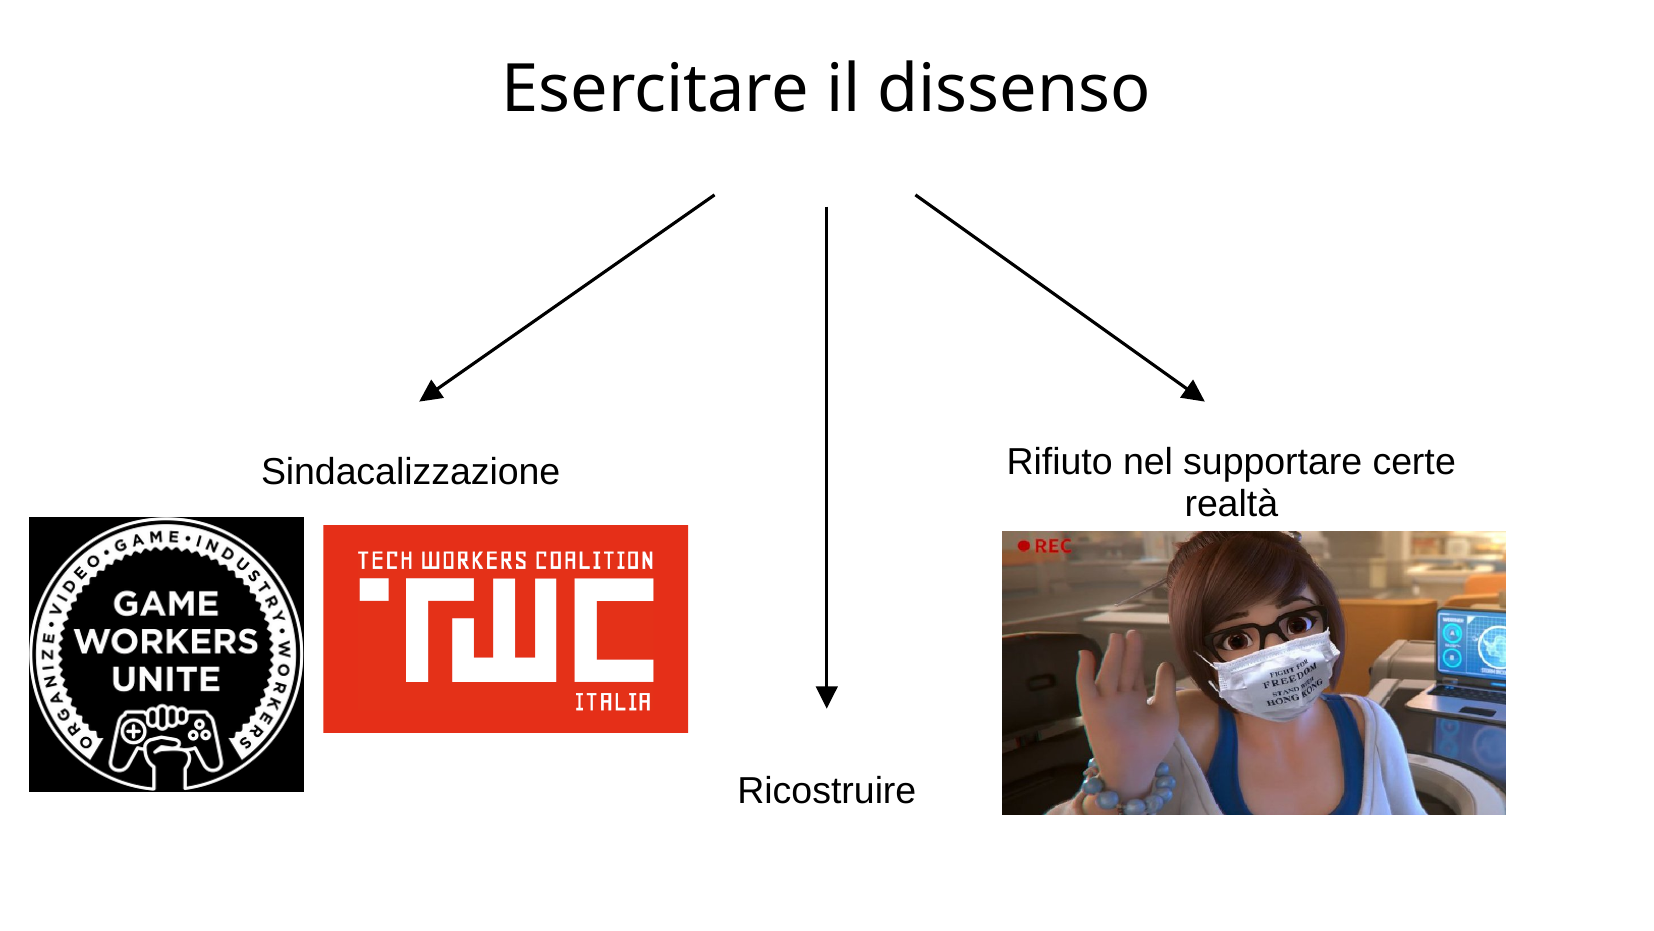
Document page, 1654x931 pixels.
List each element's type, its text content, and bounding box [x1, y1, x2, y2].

title Esercitare il dissenso [82, 7, 1571, 163]
picture [323, 525, 689, 733]
picture [1002, 531, 1506, 815]
text_box Sindacalizzazione [159, 442, 662, 500]
text_box Rifiuto nel supportare certe realtà [980, 433, 1483, 533]
picture [29, 517, 304, 792]
text_box Ricostruire [531, 761, 1123, 861]
